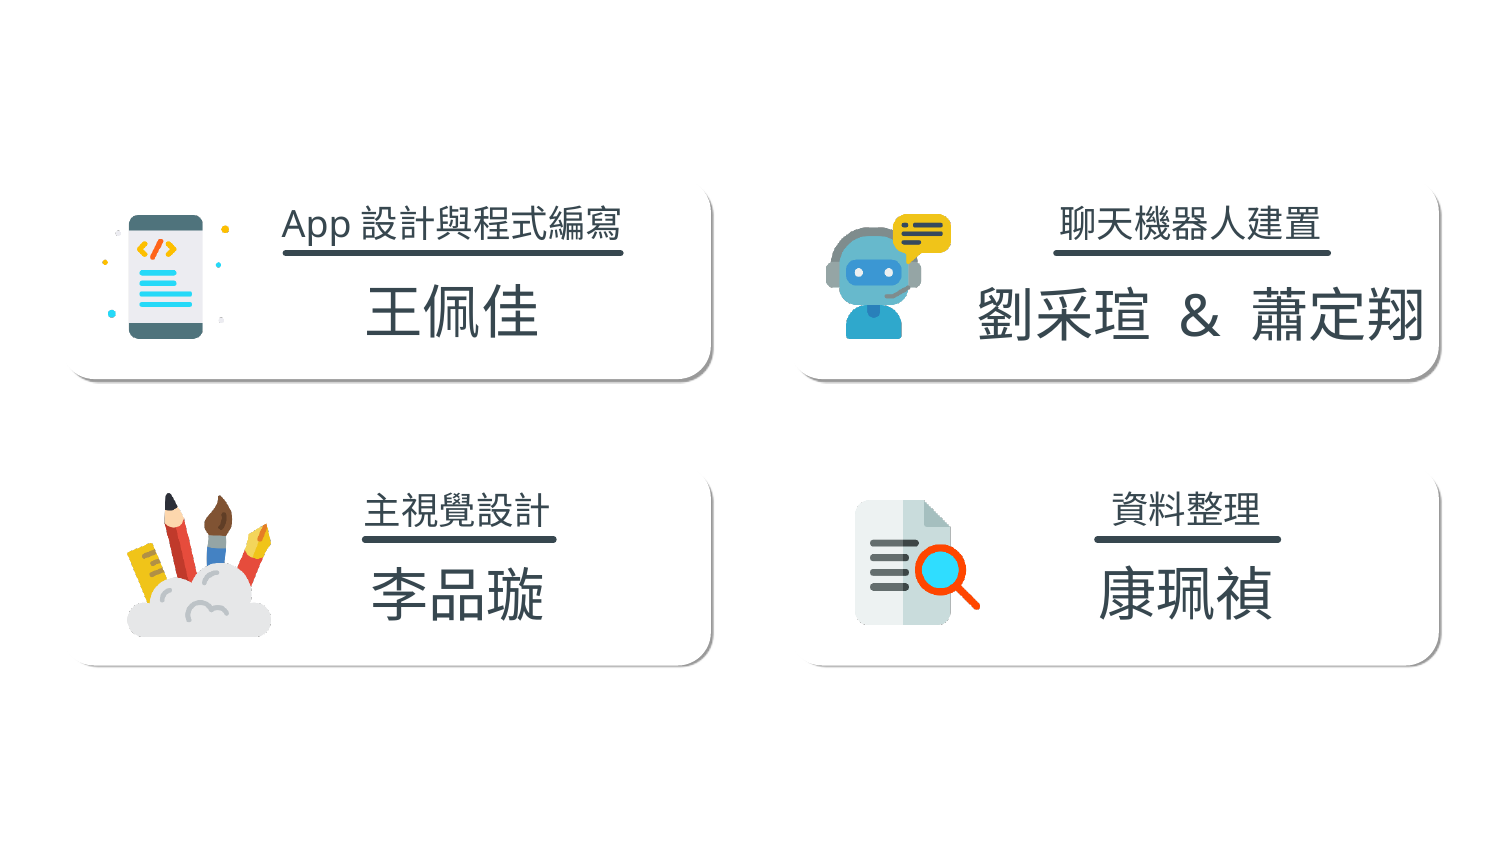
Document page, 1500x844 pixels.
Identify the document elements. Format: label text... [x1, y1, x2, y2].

text_box 主視覺設計 [348, 479, 569, 540]
text_box 劉采瑄 & 蕭定翔 [961, 270, 1423, 357]
text_box 李品璇 [355, 550, 563, 637]
text_box 康珮禎 [1083, 549, 1291, 636]
text_box App設計與程式編寫 [266, 192, 637, 254]
picture [855, 500, 980, 625]
text_box [61, 178, 711, 380]
text_box [61, 464, 711, 666]
picture [127, 493, 271, 637]
text_box 聊天機器人建置 [1044, 192, 1340, 254]
text_box [789, 178, 1439, 380]
text_box 王佩佳 [349, 267, 557, 354]
text_box 資料整理 [1096, 478, 1279, 540]
picture [98, 209, 233, 344]
text_box [789, 464, 1439, 666]
picture [826, 214, 951, 339]
